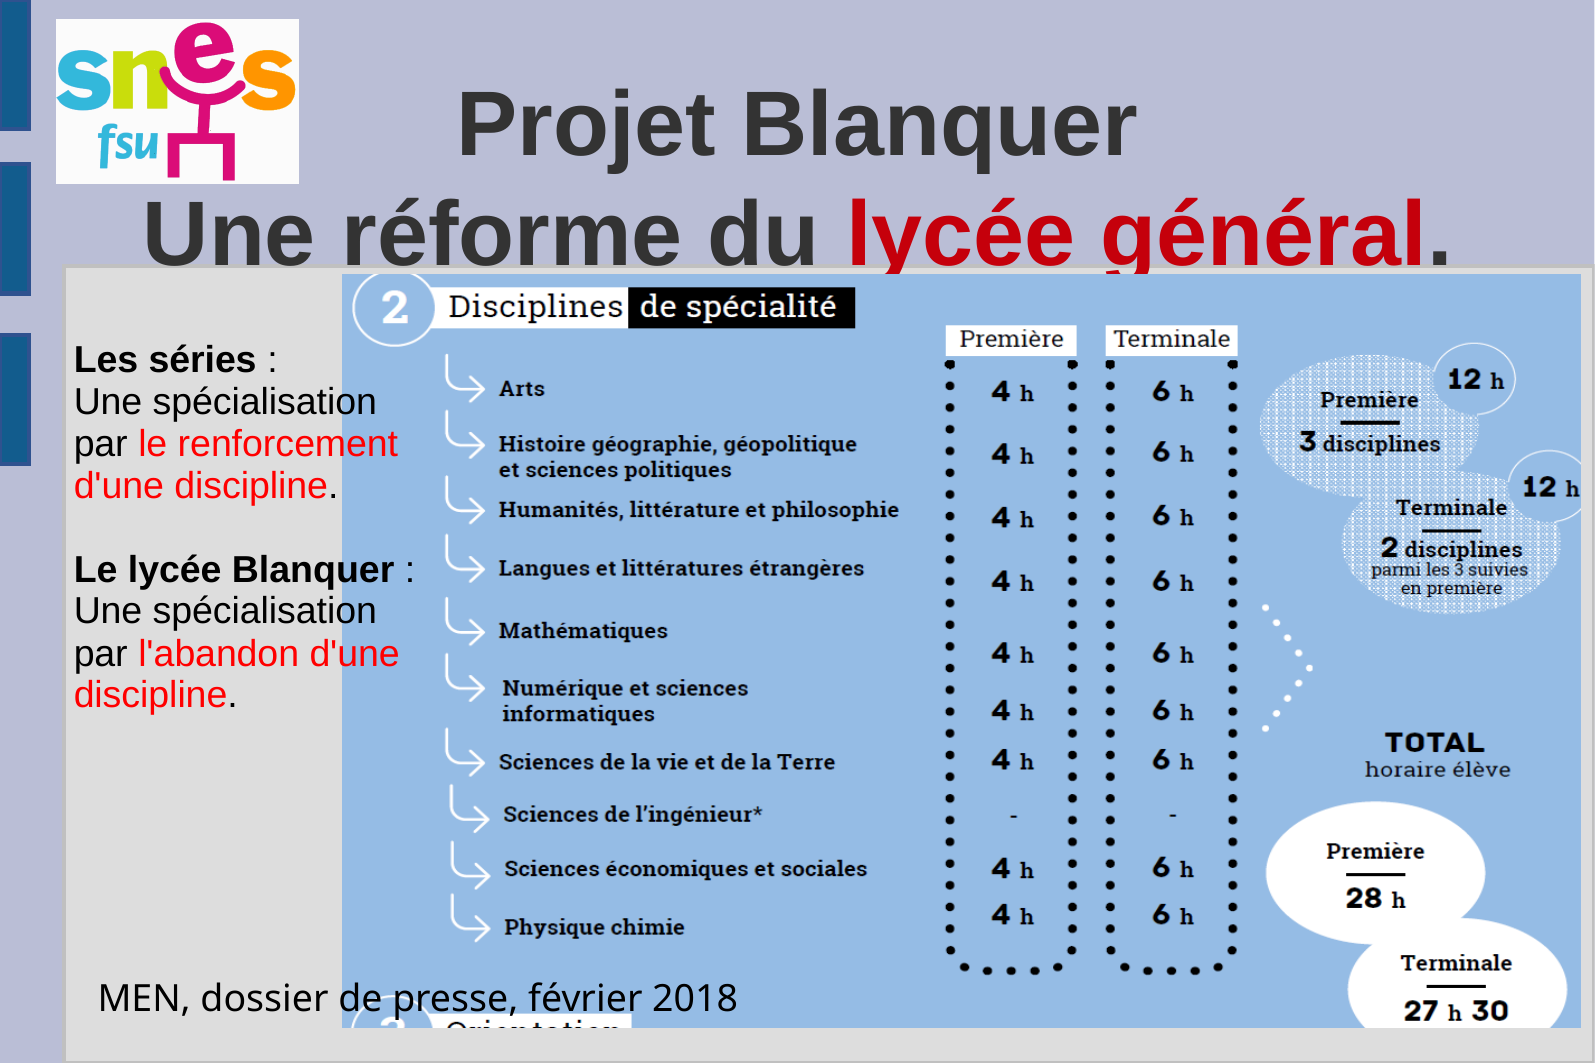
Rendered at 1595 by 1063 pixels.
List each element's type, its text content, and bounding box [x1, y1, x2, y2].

title Projet Blanquer Une réforme du lycée général. [117, 64, 1479, 270]
text_box Les séries : Une spécialisation par le renforcement d'une discipline. Le lycée Blanquer : Une spécialisation par l'abandon d'une discipline. [59, 330, 438, 770]
text_box MEN, dossier de presse, février 2018 [82, 968, 839, 1052]
picture [342, 274, 1581, 1028]
picture [56, 19, 299, 184]
